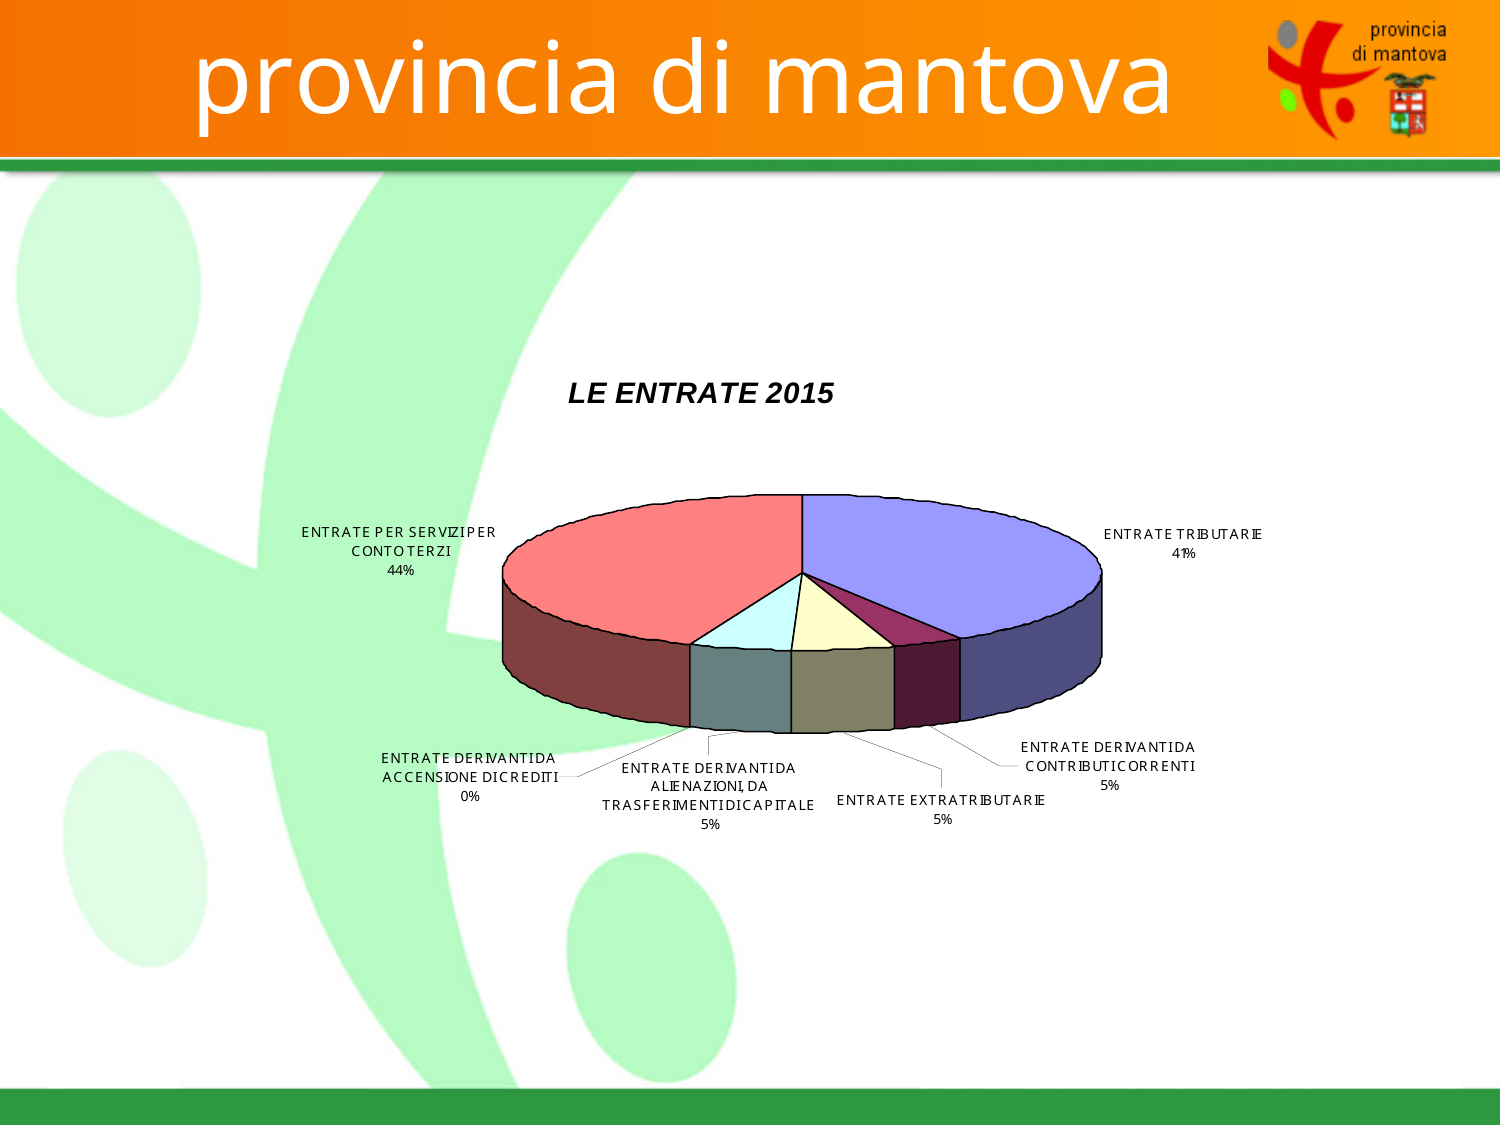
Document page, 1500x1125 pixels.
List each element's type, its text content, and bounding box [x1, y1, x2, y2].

text_box provincia di mantova [176, 5, 1205, 142]
picture [1267, 15, 1452, 142]
picture [0, 157, 1500, 1125]
